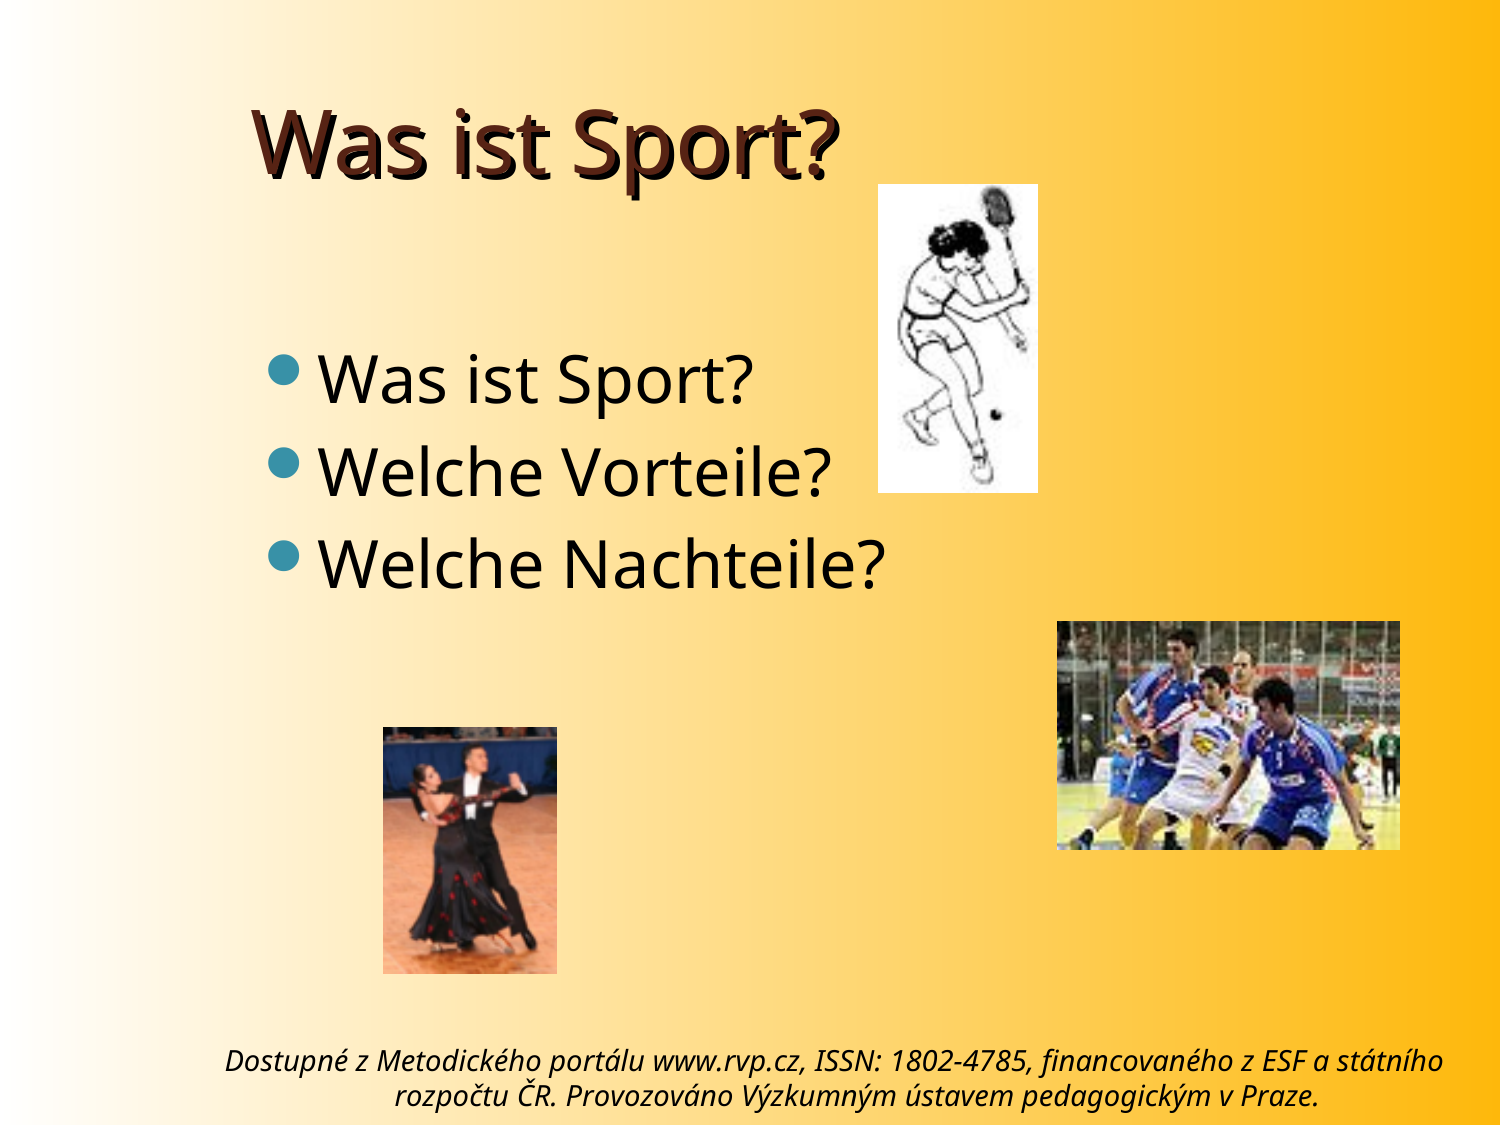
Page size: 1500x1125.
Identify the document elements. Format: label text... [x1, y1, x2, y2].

text_box Dostupné z Metodického portálu www.rvp.cz, ISSN: 1802-4785, financovaného z ESF a státního rozpočtu ČR. Provozováno Výzkumným ústavem pedagogickým v Praze. [194, 1034, 1462, 1099]
list Was ist Sport? Welche Vorteile? Welche Nachteile? [235, 237, 1466, 1026]
picture [383, 727, 557, 974]
picture [878, 184, 1038, 493]
title Was ist Sport? [235, 45, 1466, 233]
picture [1057, 621, 1400, 850]
